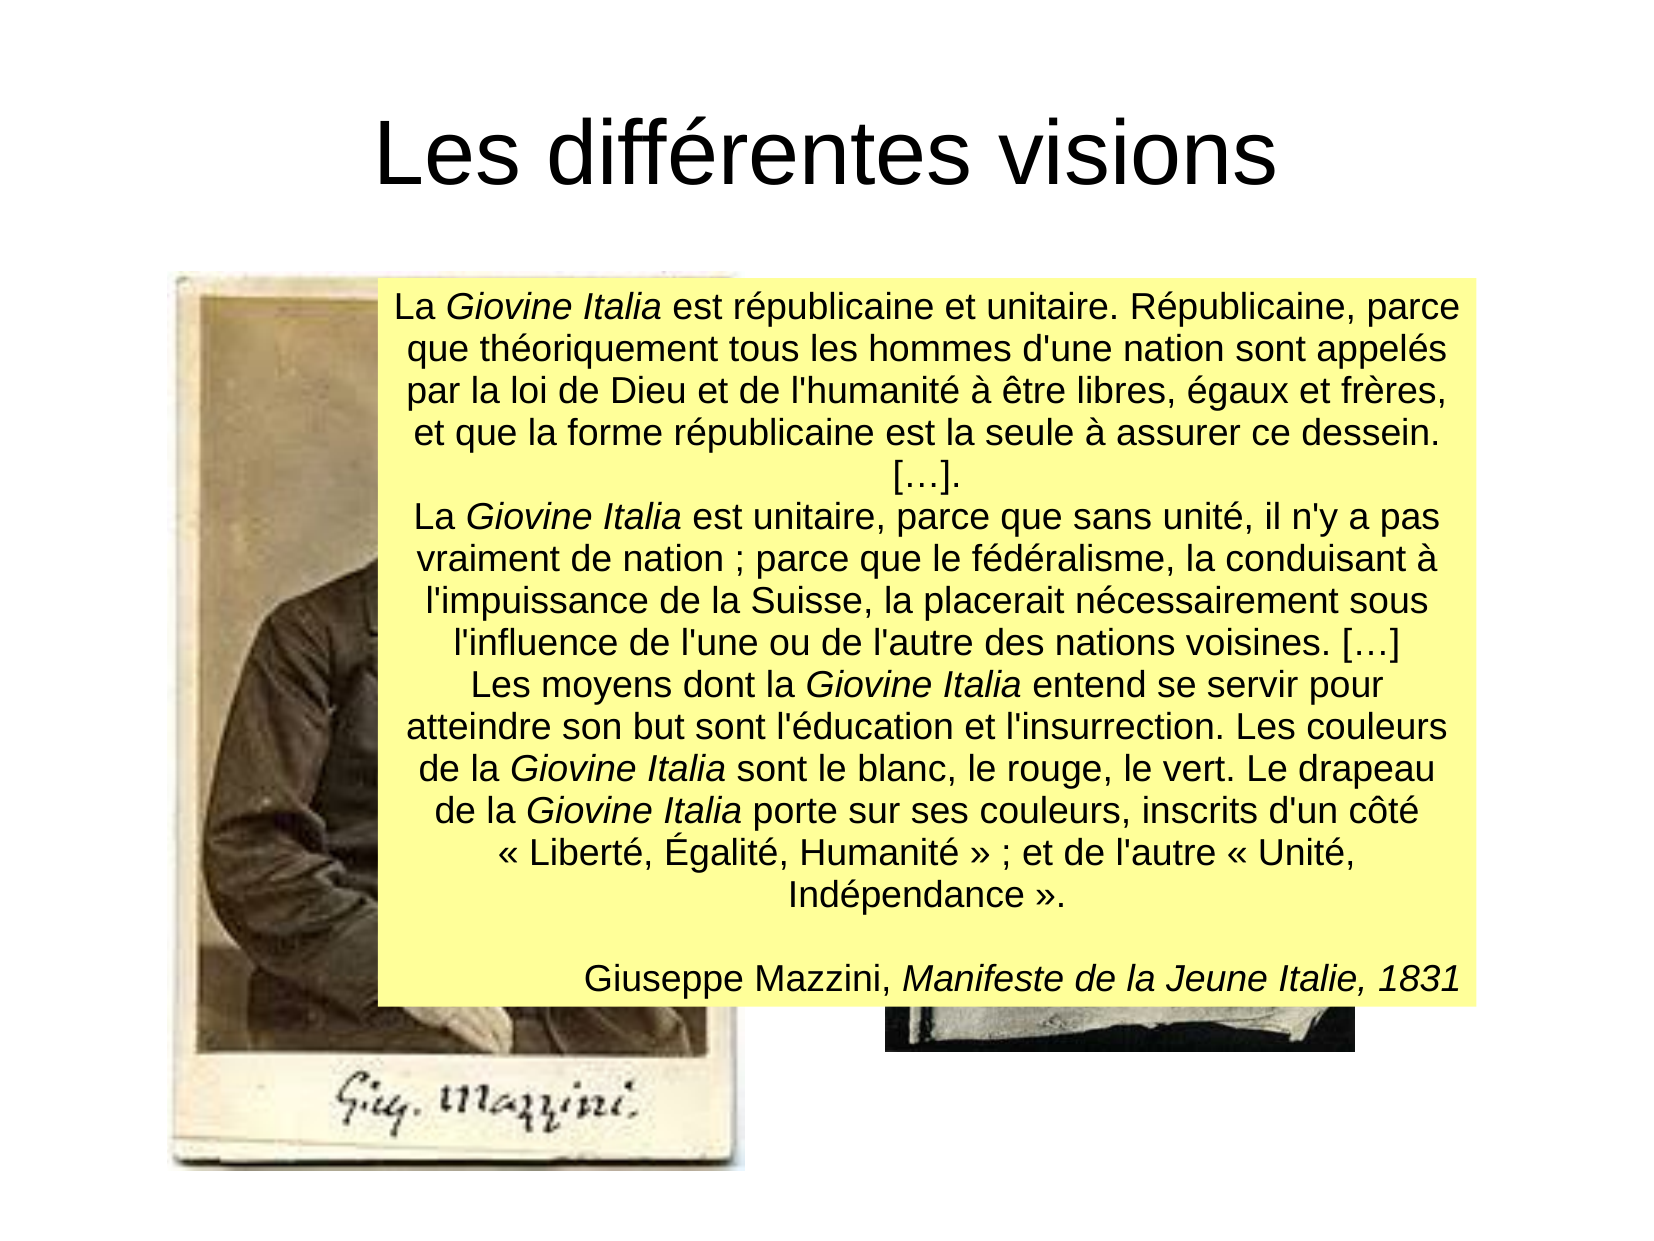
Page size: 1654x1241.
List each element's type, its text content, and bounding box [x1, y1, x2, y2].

picture [885, 1007, 1355, 1052]
text_box La Giovine Italia est républicaine et unitaire. Républicaine, parce que théoriquement tous les hommes d'une nation sont appelés par la loi de Dieu et de l'humanité à être libres, égaux et frères, et que la forme républicaine est la seule à assurer ce dessein. […]. La Giovine Italia est unitaire, parce que sans unité, il n'y a pas vraiment de nation ; parce que le fédéralisme, la conduisant à l'impuissance de la Suisse, la placerait nécessairement sous l'influence de l'une ou de l'autre des nations voisines. […] Les moyens dont la Giovine Italia entend se servir pour atteindre son but sont l'éducation et l'insurrection. Les couleurs de la Giovine Italia sont le blanc, le rouge, le vert. Le drapeau de la Giovine Italia porte sur ses couleurs, inscrits d'un côté « Liberté, Égalité, Humanité » ; et de l'autre « Unité, Indépendance ». Giuseppe Mazzini, Manifeste de la Jeune Italie, 1831 [377, 278, 1477, 981]
picture [167, 271, 745, 1171]
title Les différentes visions [82, 49, 1571, 257]
